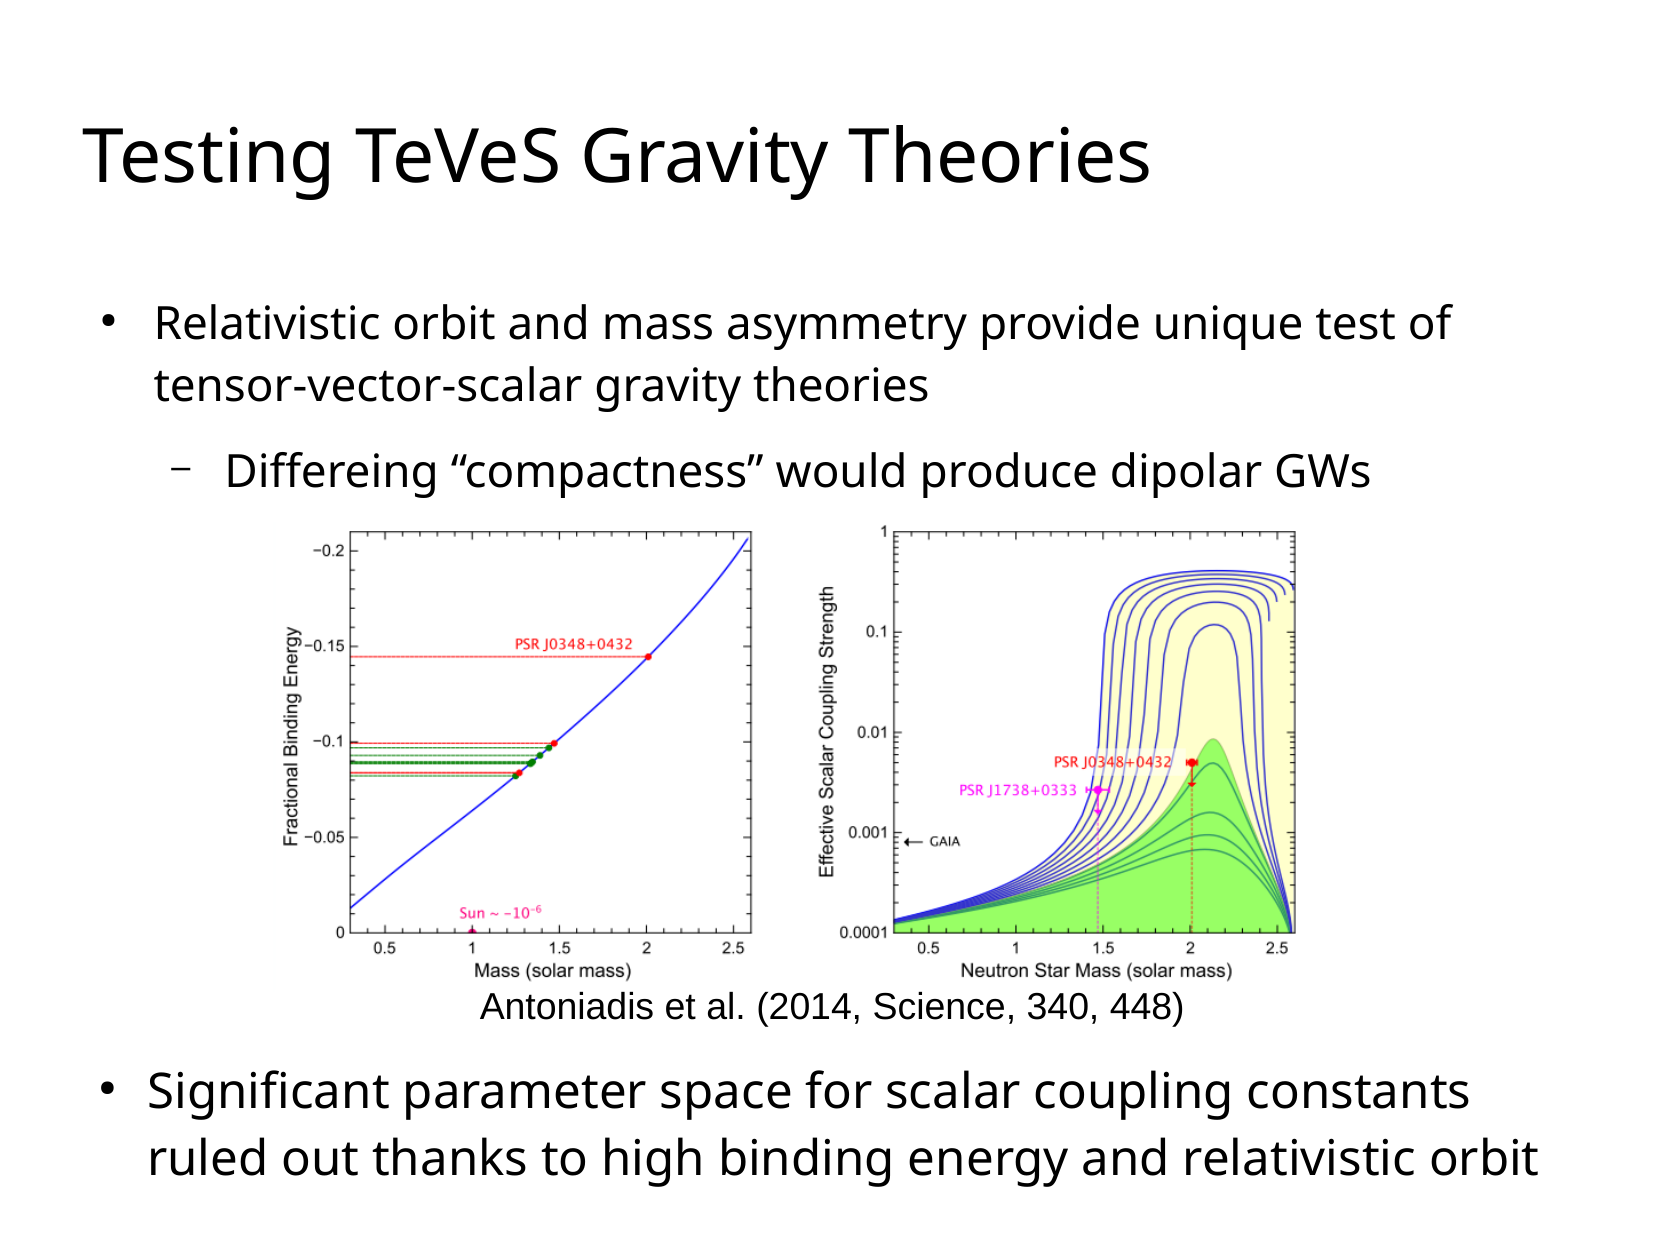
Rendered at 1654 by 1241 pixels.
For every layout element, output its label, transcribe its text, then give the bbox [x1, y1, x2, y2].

list Relativistic orbit and mass asymmetry provide unique test of tensor-vector-scalar gravity theories Differeing “compactness” would produce dipolar GWs [82, 290, 1571, 1055]
text_box Antoniadis et al. (2014, Science, 340, 448) [465, 978, 1201, 1036]
title Testing TeVeS Gravity Theories [82, 49, 1571, 257]
picture [273, 522, 1306, 992]
list Significant parameter space for scalar coupling constants ruled out thanks to high binding energy and relativistic orbit [82, 1055, 1571, 1205]
